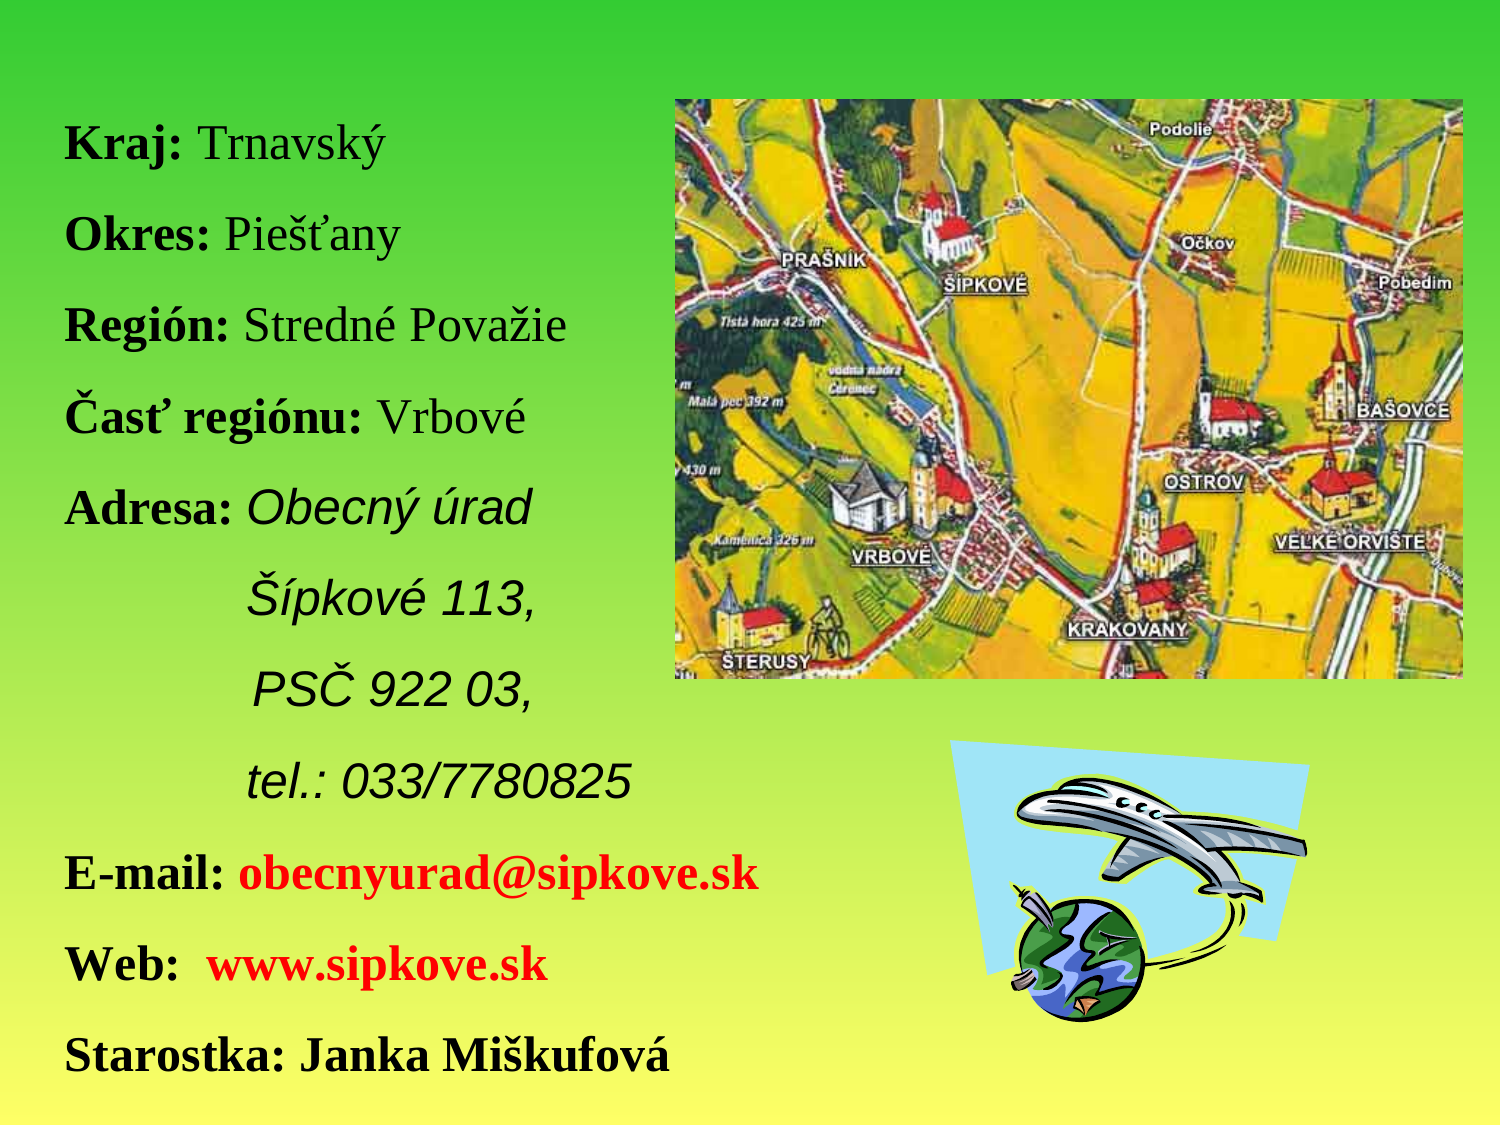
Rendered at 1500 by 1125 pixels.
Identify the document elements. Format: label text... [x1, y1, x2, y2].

text_box Kraj: Trnavský Okres: Piešťany Región: Stredné Považie Časť regiónu: Vrbové Adresa: Obecný úrad Šípkové 113, PSČ 922 03, tel.: 033/7780825 E-mail: obecnyurad@sipkove.sk Web: www.sipkove.sk Starostka: Janka Miškufová [49, 101, 1138, 1125]
picture [950, 737, 1313, 1025]
picture [680, 99, 1463, 679]
